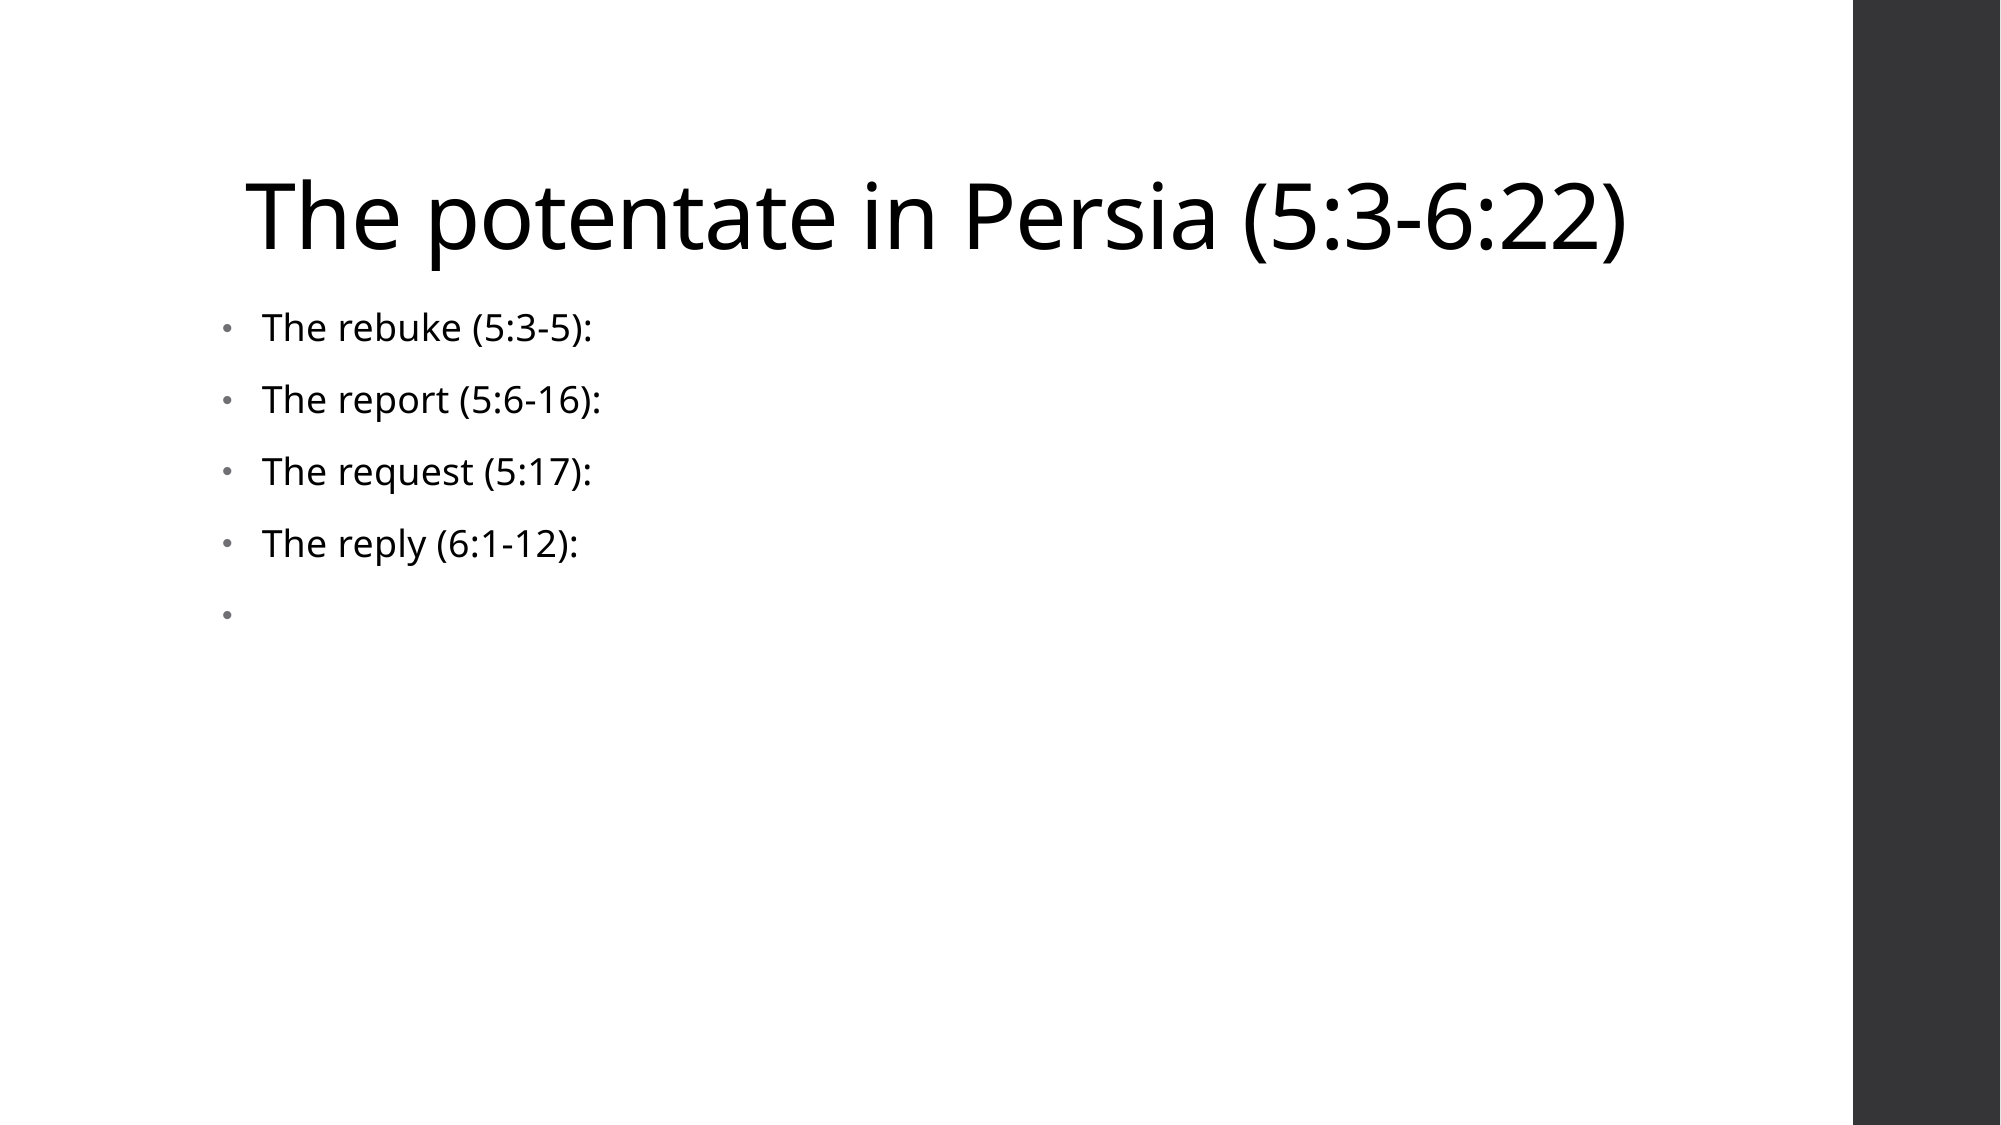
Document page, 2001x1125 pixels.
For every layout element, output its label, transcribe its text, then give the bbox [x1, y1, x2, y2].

list The rebuke (5:3-5): The report (5:6-16): The request (5:17): The reply (6:1-12): [206, 299, 1617, 1014]
title The potentate in Persia (5:3-6:22) [206, 60, 1797, 278]
